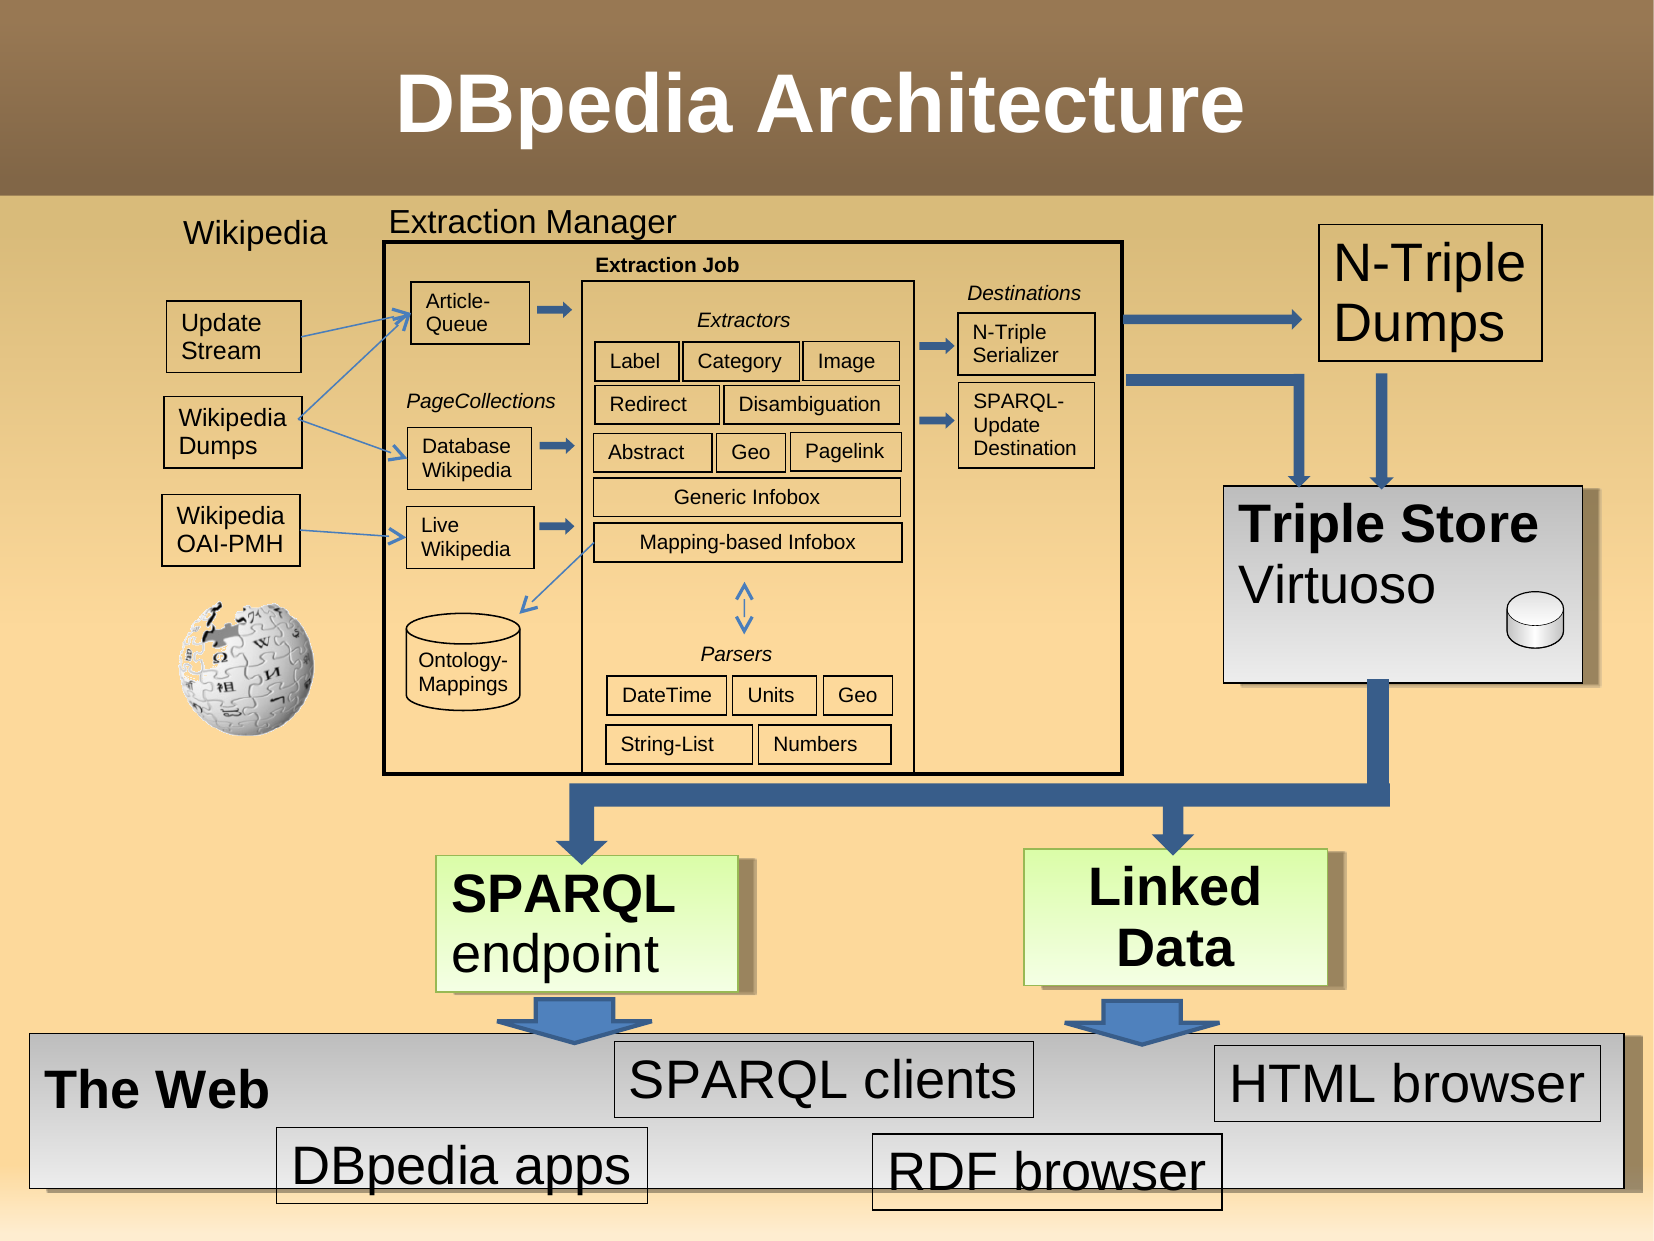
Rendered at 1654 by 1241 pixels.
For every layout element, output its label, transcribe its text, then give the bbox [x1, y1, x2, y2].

text_box SPARQL endpoint [436, 855, 739, 993]
text_box [1127, 376, 1306, 485]
text_box Category [682, 342, 800, 381]
text_box Triple Store Virtuoso [1223, 485, 1583, 684]
chart [1505, 590, 1565, 650]
text_box N-Triple Dumps [1319, 224, 1542, 362]
text_box DBpedia apps [276, 1127, 648, 1204]
text_box Geo [823, 676, 893, 715]
title DBpedia Architecture [76, 7, 1565, 200]
text_box Extraction Job [580, 246, 755, 285]
text_box Disambiguation [723, 385, 900, 425]
text_box Mapping-based Infobox [594, 523, 902, 562]
text_box Article- Queue [411, 282, 530, 345]
text_box Wikipedia [168, 206, 343, 260]
text_box DateTime [607, 676, 727, 715]
picture [0, 0, 1654, 1241]
text_box Image [803, 341, 900, 381]
text_box Numbers [758, 725, 892, 764]
text_box [541, 442, 572, 450]
text_box Geo [716, 433, 786, 473]
text_box SPARQL- Update Destination [958, 382, 1095, 468]
text_box SPARQL clients [614, 1041, 1034, 1118]
text_box PageCollections [391, 381, 572, 421]
text_box [539, 306, 569, 314]
text_box [1064, 1000, 1220, 1045]
text_box Live Wikipedia [406, 506, 535, 569]
text_box Abstract [593, 433, 712, 473]
text_box Wikipedia OAI-PMH [161, 494, 301, 566]
text_box Update Stream [166, 301, 302, 373]
text_box [921, 417, 952, 425]
text_box Wikipedia Dumps [163, 396, 303, 468]
text_box N-Triple Serializer [957, 312, 1095, 375]
text_box [1374, 375, 1389, 487]
text_box Parsers [685, 634, 788, 674]
text_box RDF browser [872, 1133, 1223, 1210]
text_box Destinations [952, 273, 1097, 313]
text_box Ontology- Mappings [403, 641, 524, 704]
text_box Label [594, 342, 680, 381]
text_box Extractors [682, 300, 806, 340]
text_box Linked Data [1024, 848, 1328, 986]
text_box [497, 999, 652, 1044]
text_box Generic Infobox [593, 477, 901, 517]
text_box [1125, 314, 1300, 325]
text_box [560, 681, 1388, 863]
text_box [921, 342, 952, 350]
text_box Units [732, 676, 817, 715]
text_box [541, 522, 572, 530]
text_box Pagelink [790, 432, 902, 472]
text_box The Web [29, 1033, 1625, 1189]
text_box Extraction Manager [373, 195, 693, 248]
text_box Database Wikipedia [407, 427, 532, 490]
text_box Redirect [594, 385, 720, 425]
text_box String-List [605, 725, 753, 764]
text_box HTML browser [1214, 1045, 1601, 1122]
